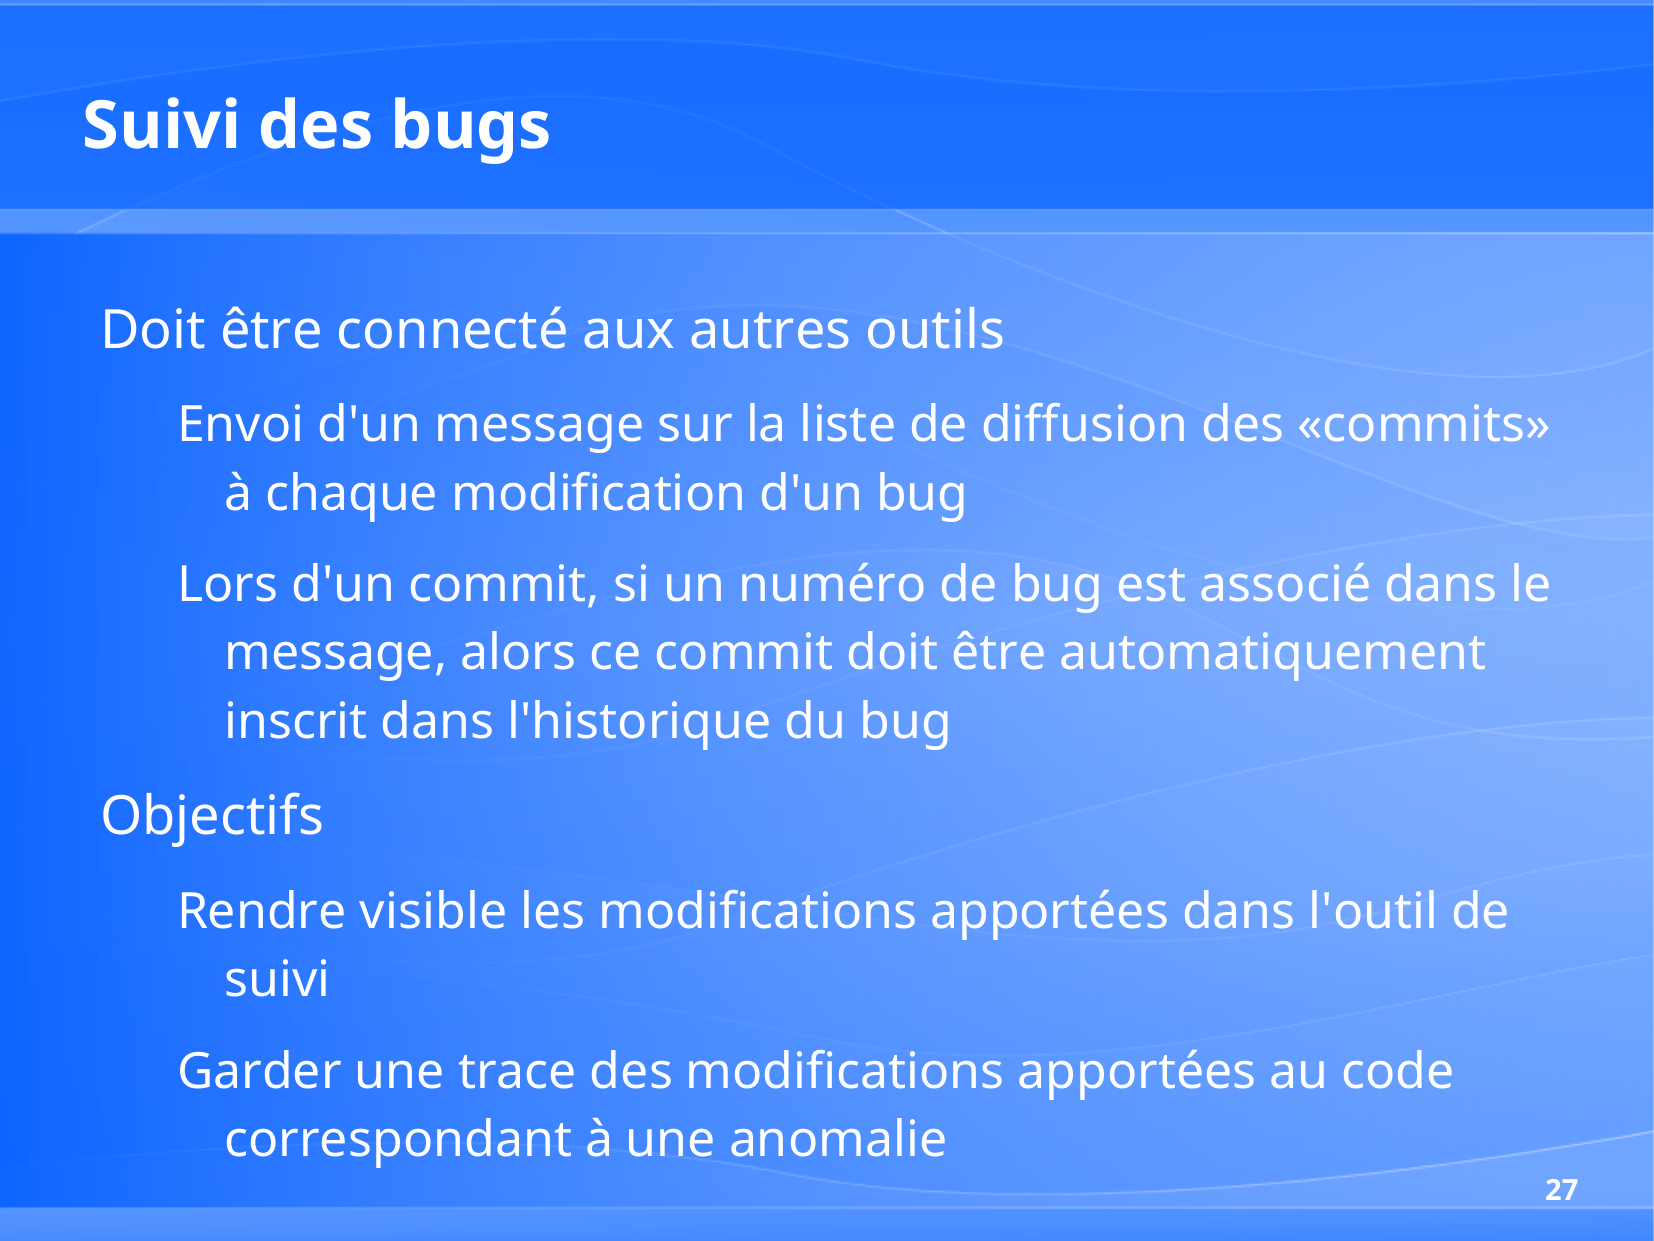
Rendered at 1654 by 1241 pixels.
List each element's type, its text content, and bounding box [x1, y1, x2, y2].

list Doit être connecté aux autres outils Envoi d'un message sur la liste de diffusion des «commits» à chaque modification d'un bug Lors d'un commit, si un numéro de bug est associé dans le message, alors ce commit doit être automatiquement inscrit dans l'historique du bug Objectifs Rendre visible les modifications apportées dans l'outil de suivi Garder une trace des modifications apportées au code correspondant à une anomalie [82, 290, 1571, 1108]
title Suivi des bugs [23, 15, 1625, 229]
picture [0, 0, 1654, 1241]
